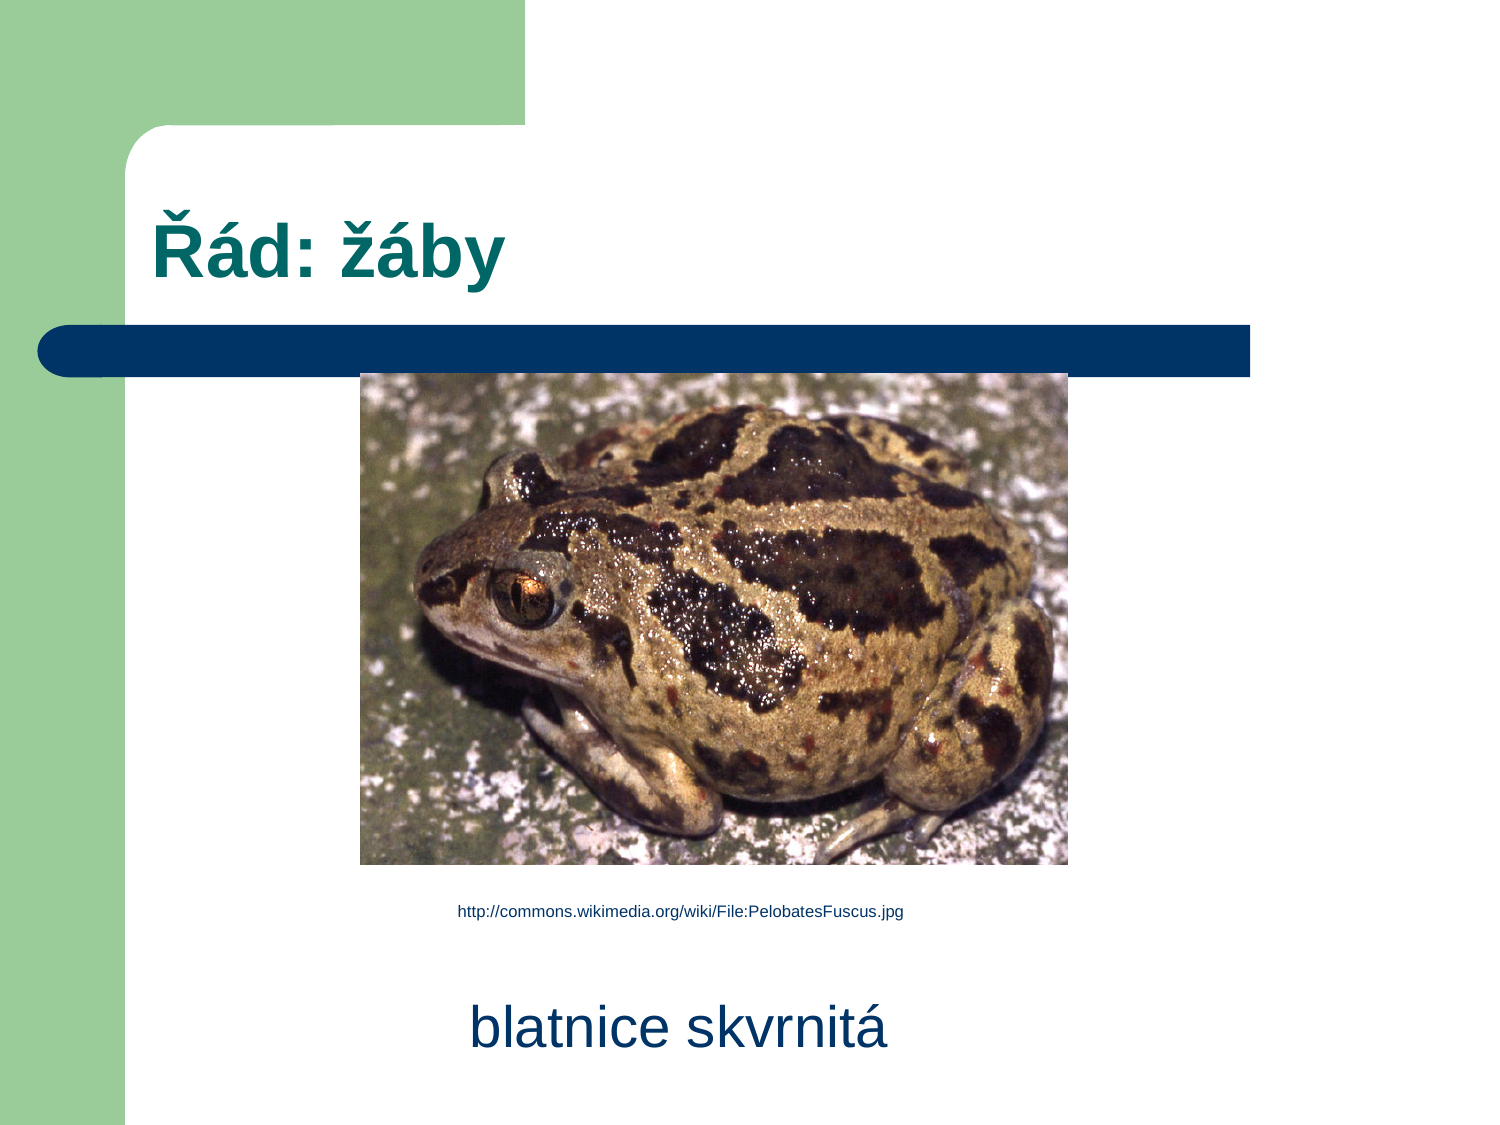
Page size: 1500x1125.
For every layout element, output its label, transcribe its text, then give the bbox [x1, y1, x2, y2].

title Řád: žáby [136, 136, 1414, 301]
text_box http://commons.wikimedia.org/wiki/File:PelobatesFuscus.jpg [442, 893, 975, 929]
list blatnice skvrnitá [454, 987, 1400, 1125]
picture [360, 373, 1068, 865]
